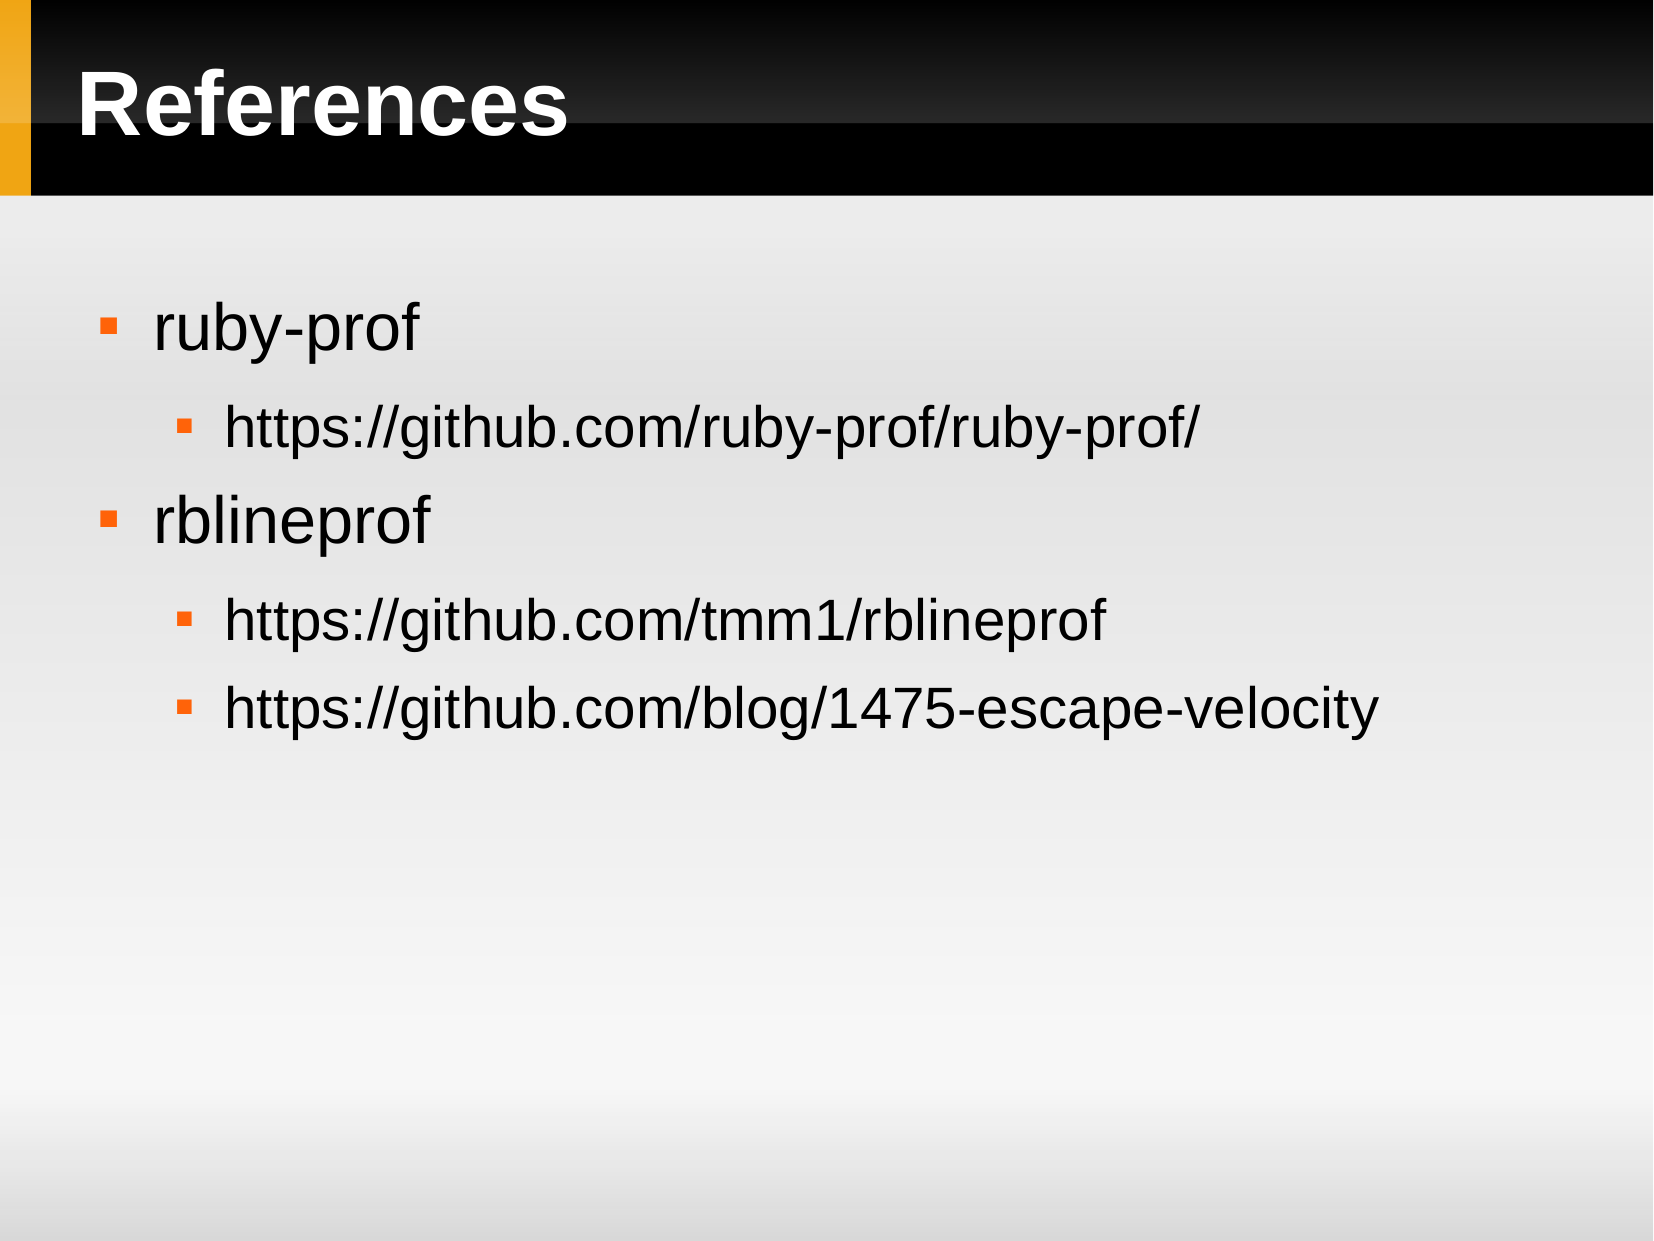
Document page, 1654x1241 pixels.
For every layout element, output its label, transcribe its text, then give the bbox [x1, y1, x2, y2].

list ruby-prof https://github.com/ruby-prof/ruby-prof/ rblineprof https://github.com/tmm1/rblineprof https://github.com/blog/1475-escape-velocity [82, 290, 1571, 1109]
title References [76, 0, 1565, 208]
picture [0, 0, 1654, 1241]
